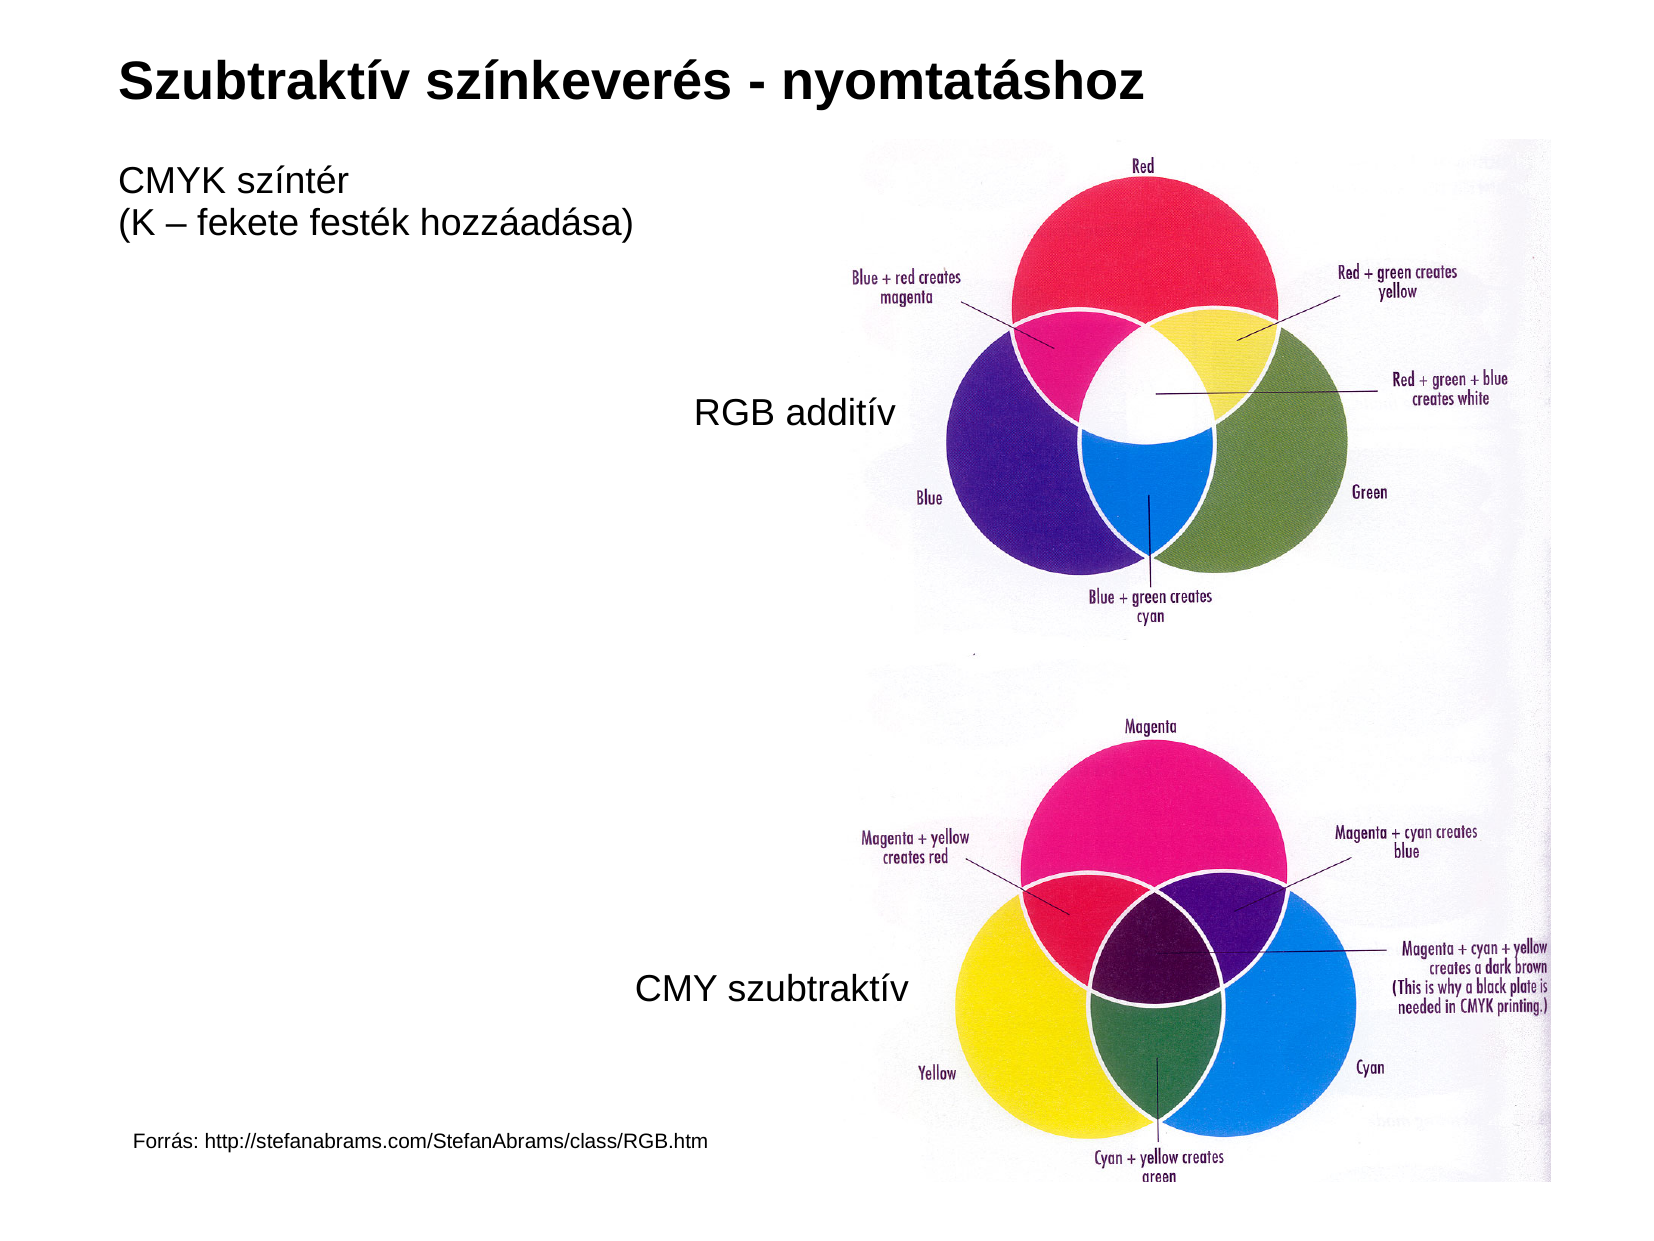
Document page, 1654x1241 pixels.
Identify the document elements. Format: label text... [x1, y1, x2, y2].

text_box Forrás: http://stefanabrams.com/StefanAbrams/class/RGB.htm [118, 1122, 726, 1160]
text_box RGB additív [679, 383, 911, 441]
text_box CMYK színtér (K – fekete festék hozzáadása) [103, 152, 650, 251]
text_box CMY szubtraktív [620, 959, 924, 1017]
picture [841, 139, 1551, 1182]
text_box Szubtraktív színkeverés - nyomtatáshoz [103, 42, 1162, 120]
